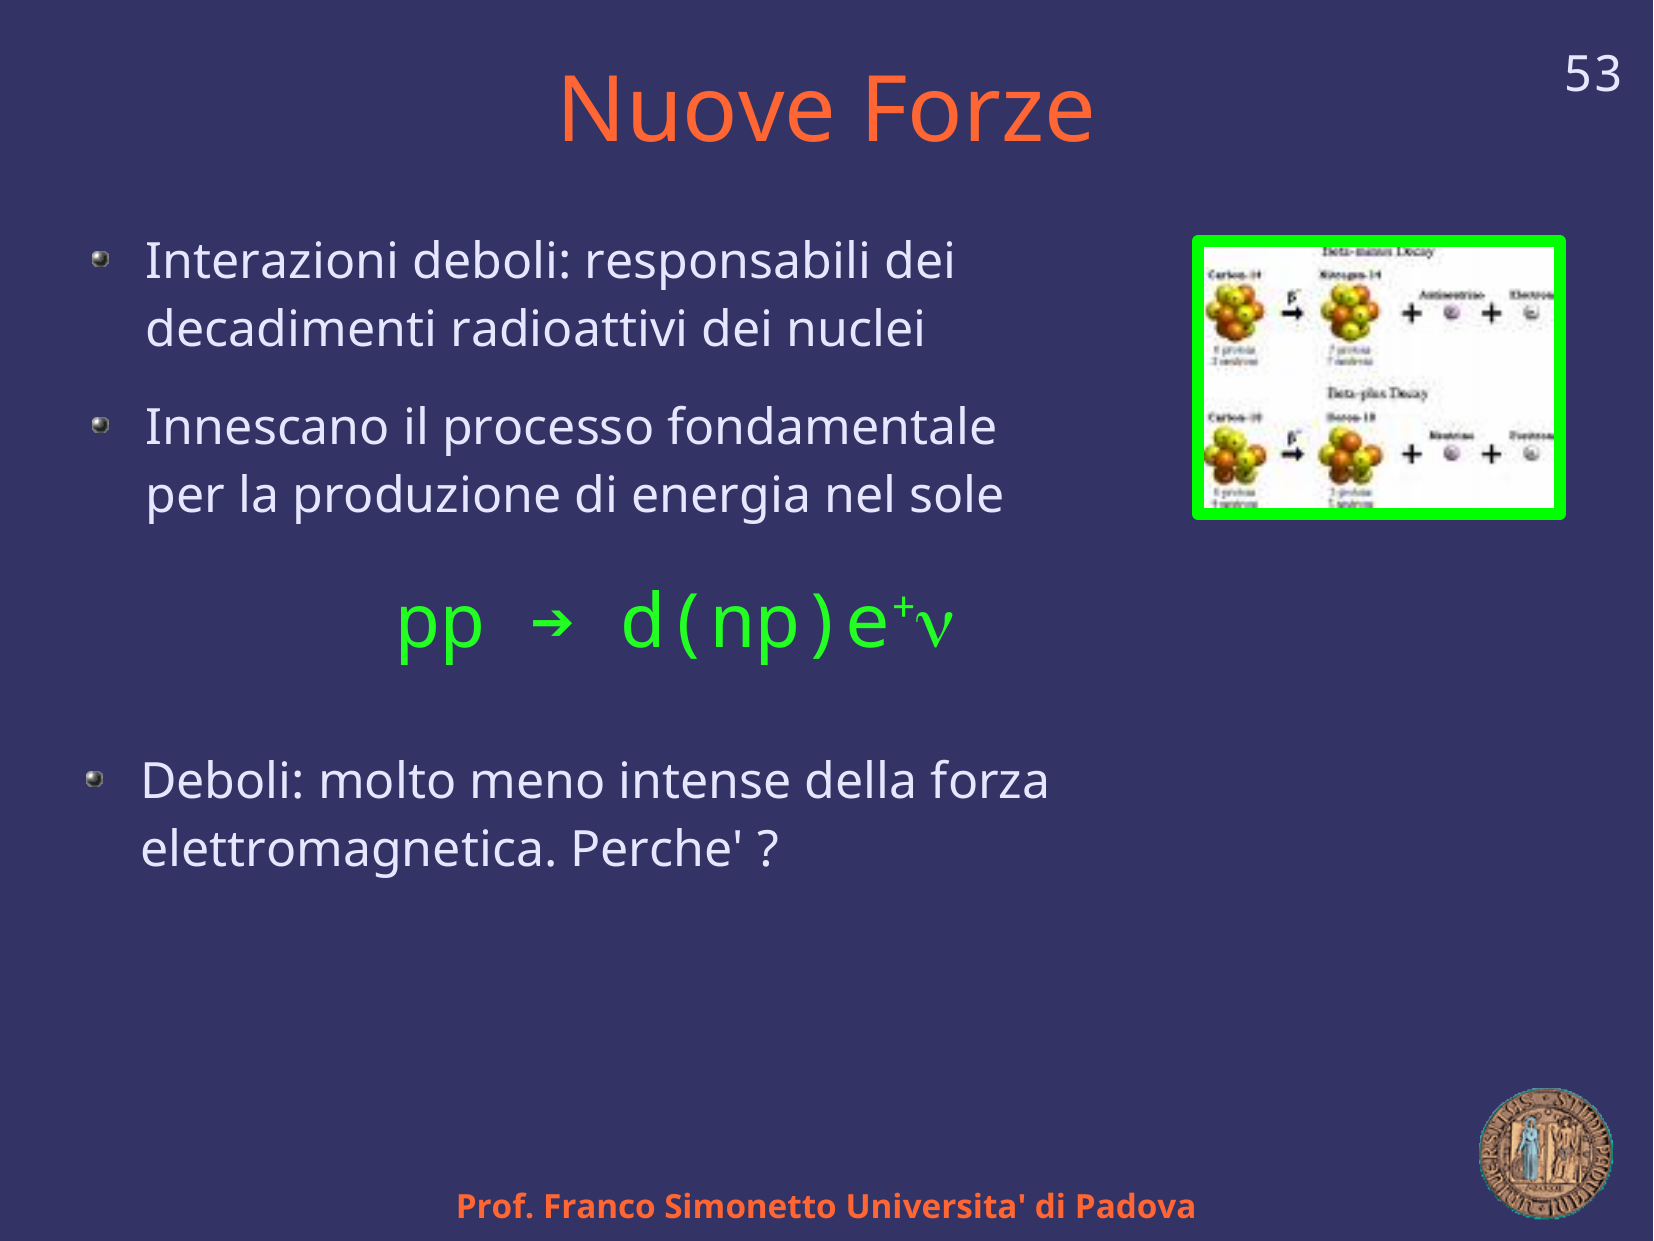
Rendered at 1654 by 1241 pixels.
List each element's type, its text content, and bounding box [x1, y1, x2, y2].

picture [1479, 1087, 1613, 1221]
text_box pp ➔ d(np)e+n [380, 559, 1031, 678]
title Nuove Forze [82, 55, 1571, 156]
list Interazioni deboli: responsabili dei decadimenti radioattivi dei nuclei Innescano il processo fondamentale per la produzione di energia nel sole [75, 225, 1013, 638]
picture [1204, 246, 1554, 508]
list Deboli: molto meno intense della forza elettromagnetica. Perche' ? [69, 744, 1463, 903]
